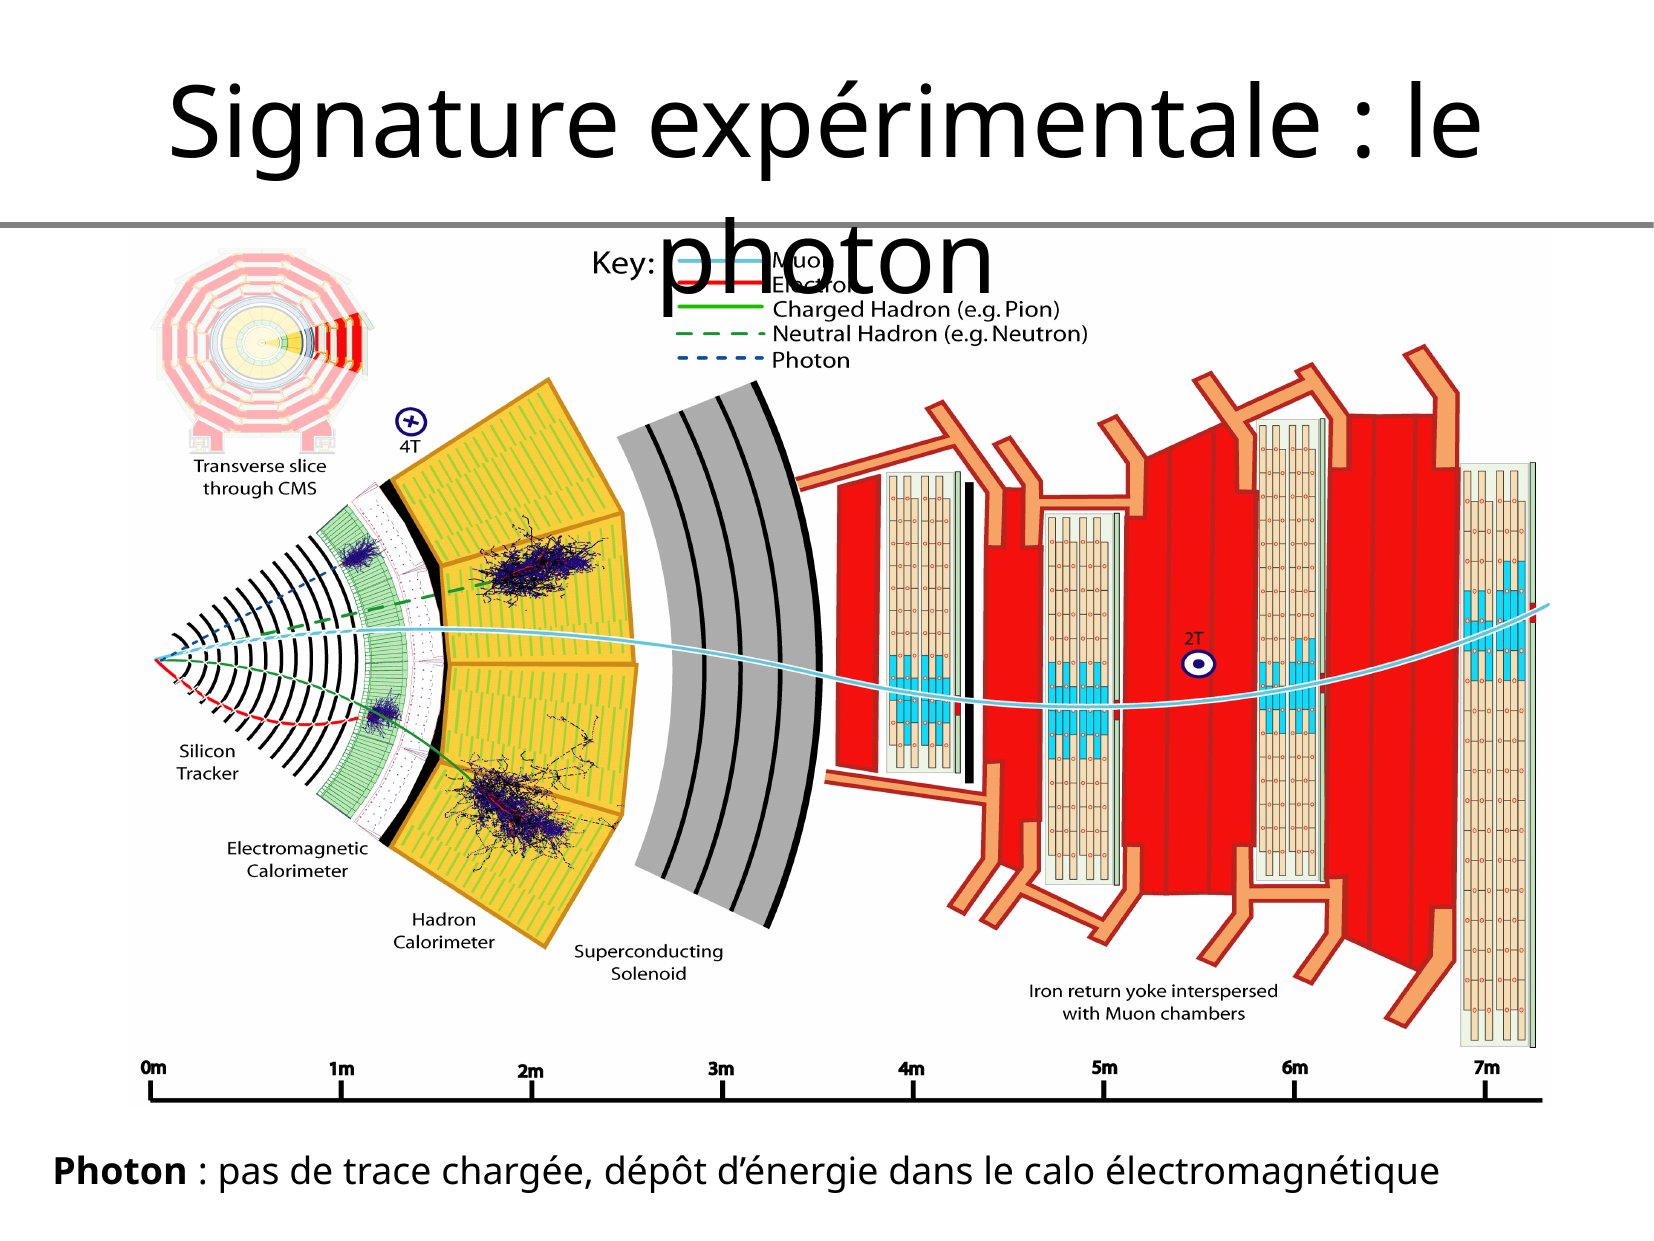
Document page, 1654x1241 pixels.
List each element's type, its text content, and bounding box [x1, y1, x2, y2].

text_box Signature expérimentale : le photon [0, 43, 1654, 173]
text_box [125, 232, 1551, 1107]
text_box Photon : pas de trace chargée, dépôt d’énergie dans le calo électromagnétique [37, 1136, 1576, 1196]
